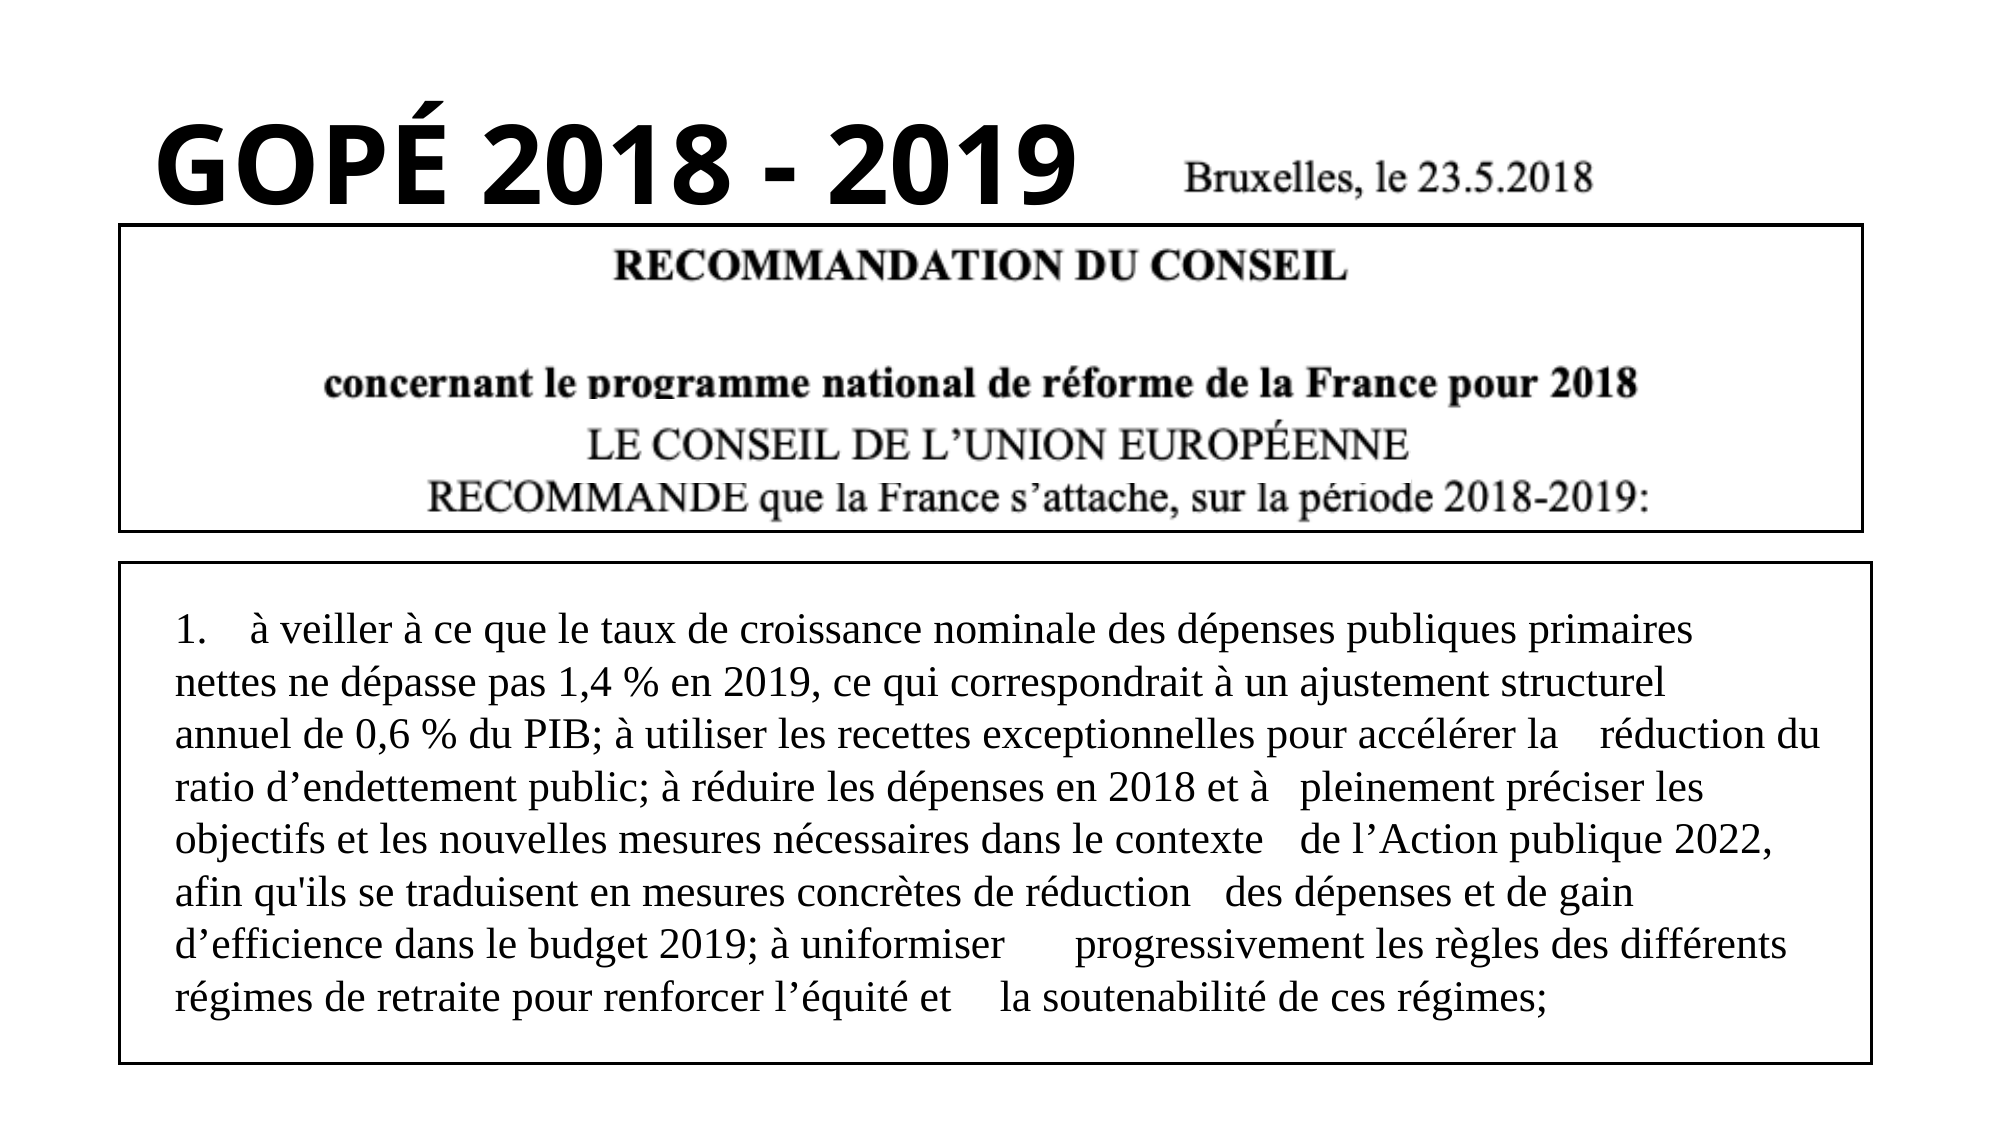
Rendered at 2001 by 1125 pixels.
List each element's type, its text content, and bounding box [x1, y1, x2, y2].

picture [277, 278, 1705, 530]
title GOPÉ 2018 - 2019 [137, 59, 1863, 223]
picture [1168, 144, 1602, 207]
text_box 1. à veiller à ce que le taux de croissance nominale des dépenses publiques primaires nettes ne dépasse pas 1,4 % en 2019, ce qui correspondrait à un ajustement structurel annuel de 0,6 % du PIB; à utiliser les recettes exceptionnelles pour accélérer la réduction du ratio d’endettement public; à réduire les dépenses en 2018 et à pleinement préciser les objectifs et les nouvelles mesures nécessaires dans le contexte de l’Action publique 2022, afin qu'ils se traduisent en mesures concrètes de réduction des dépenses et de gain d’efficience dans le budget 2019; à uniformiser progressivement les règles des différents régimes de retraite pour renforcer l’équité et la soutenabilité de ces régimes; [159, 592, 1847, 1028]
title GOPÉ 2018 - 2019 [137, 227, 1861, 278]
